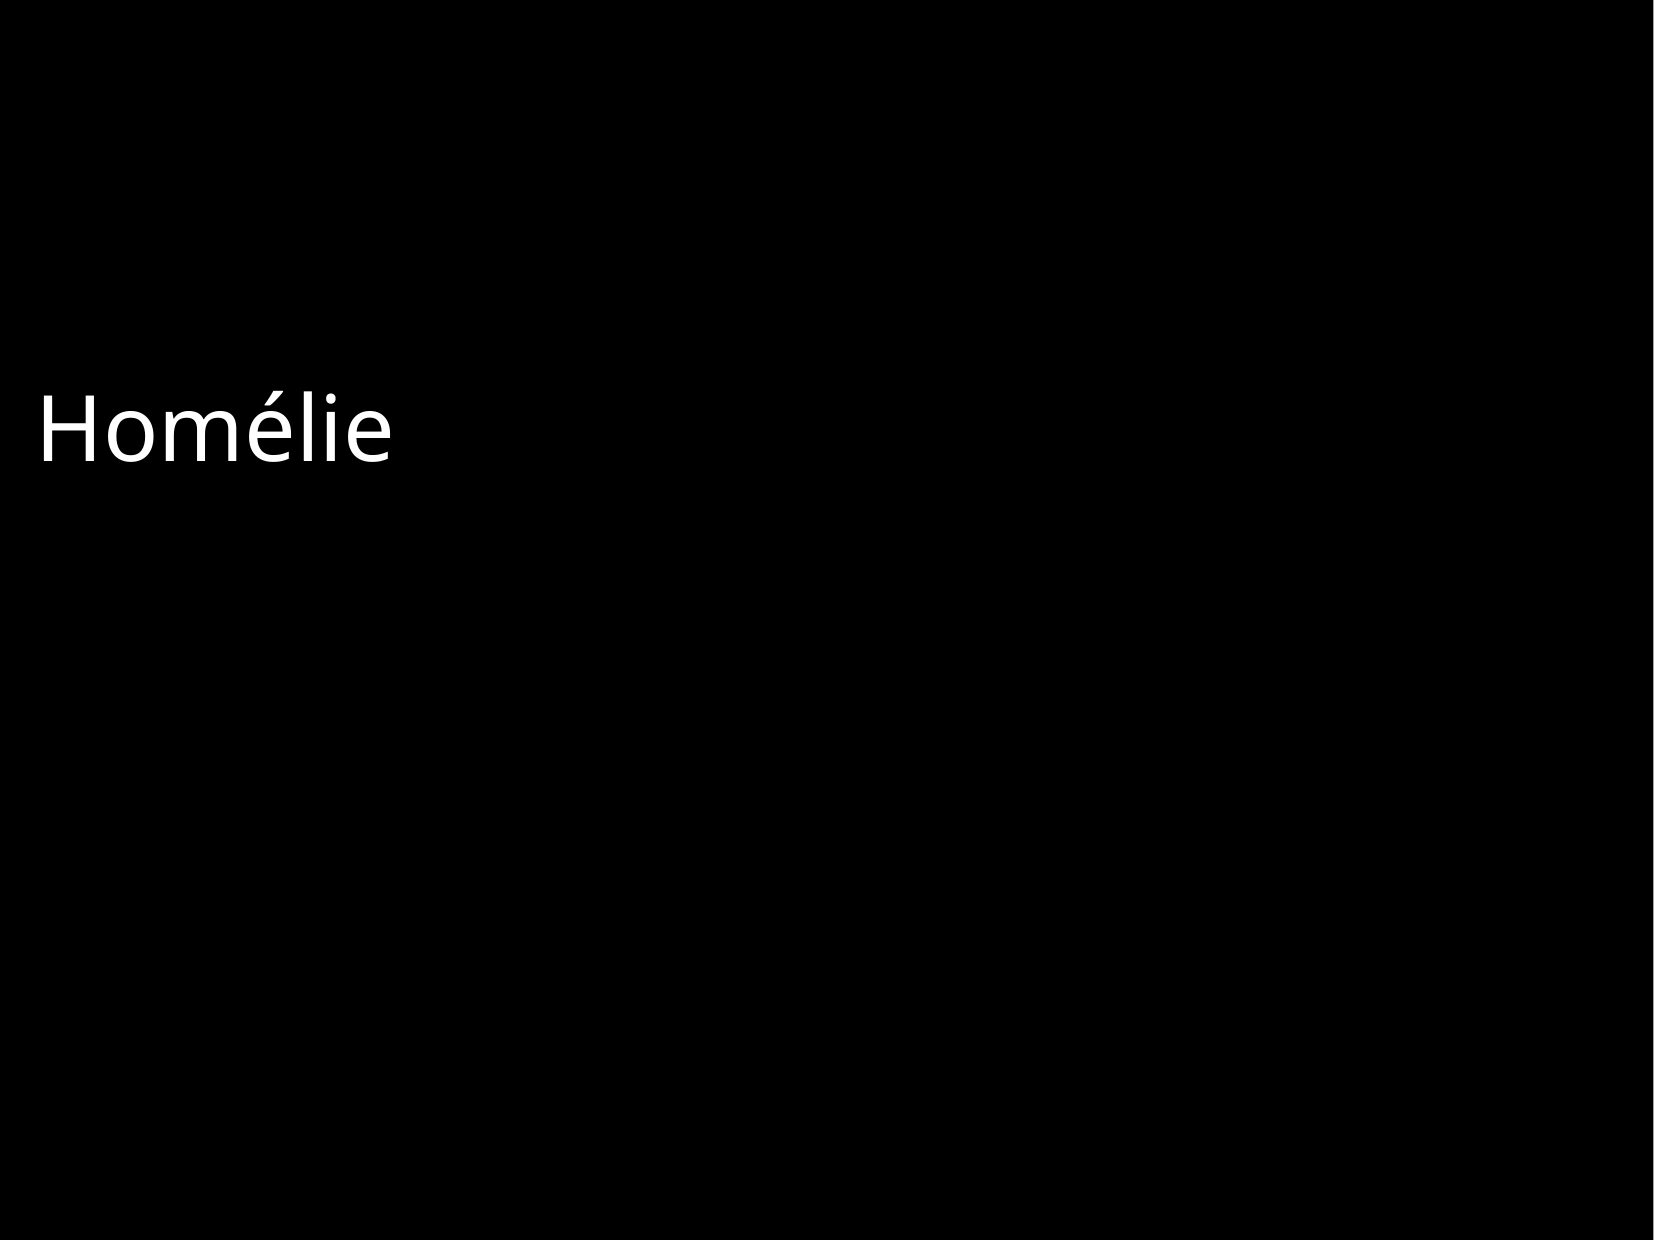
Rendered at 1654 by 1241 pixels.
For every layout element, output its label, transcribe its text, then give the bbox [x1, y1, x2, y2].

subtitle Homélie [35, 0, 1607, 1207]
